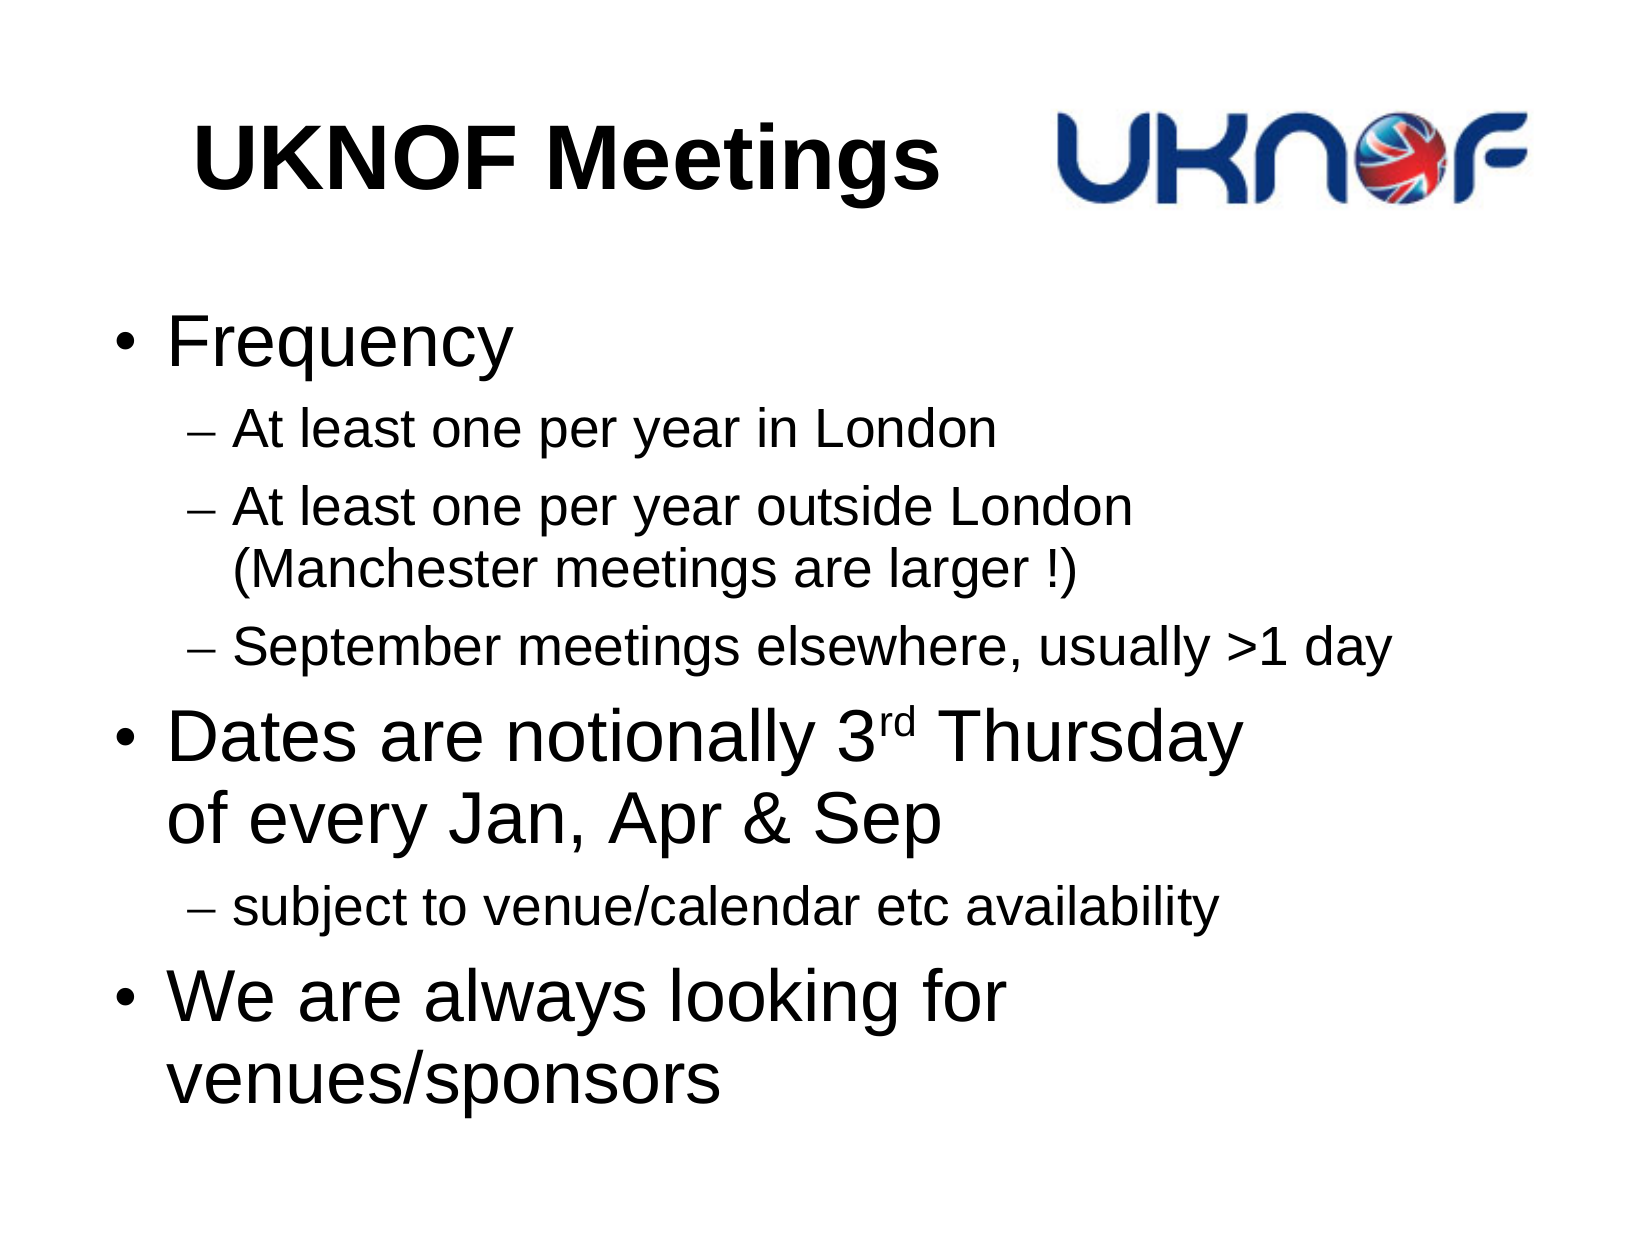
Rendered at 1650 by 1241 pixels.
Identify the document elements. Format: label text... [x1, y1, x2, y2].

picture [1050, 93, 1536, 225]
title UKNOF Meetings [123, 37, 1013, 279]
list Frequency At least one per year in London At least one per year outside London (Manchester meetings are larger !) September meetings elsewhere, usually >1 day Dates are notionally 3rd Thursday of every Jan, Apr & Sep subject to venue/calendar etc availability We are always looking for venues/sponsors [112, 300, 1513, 1163]
